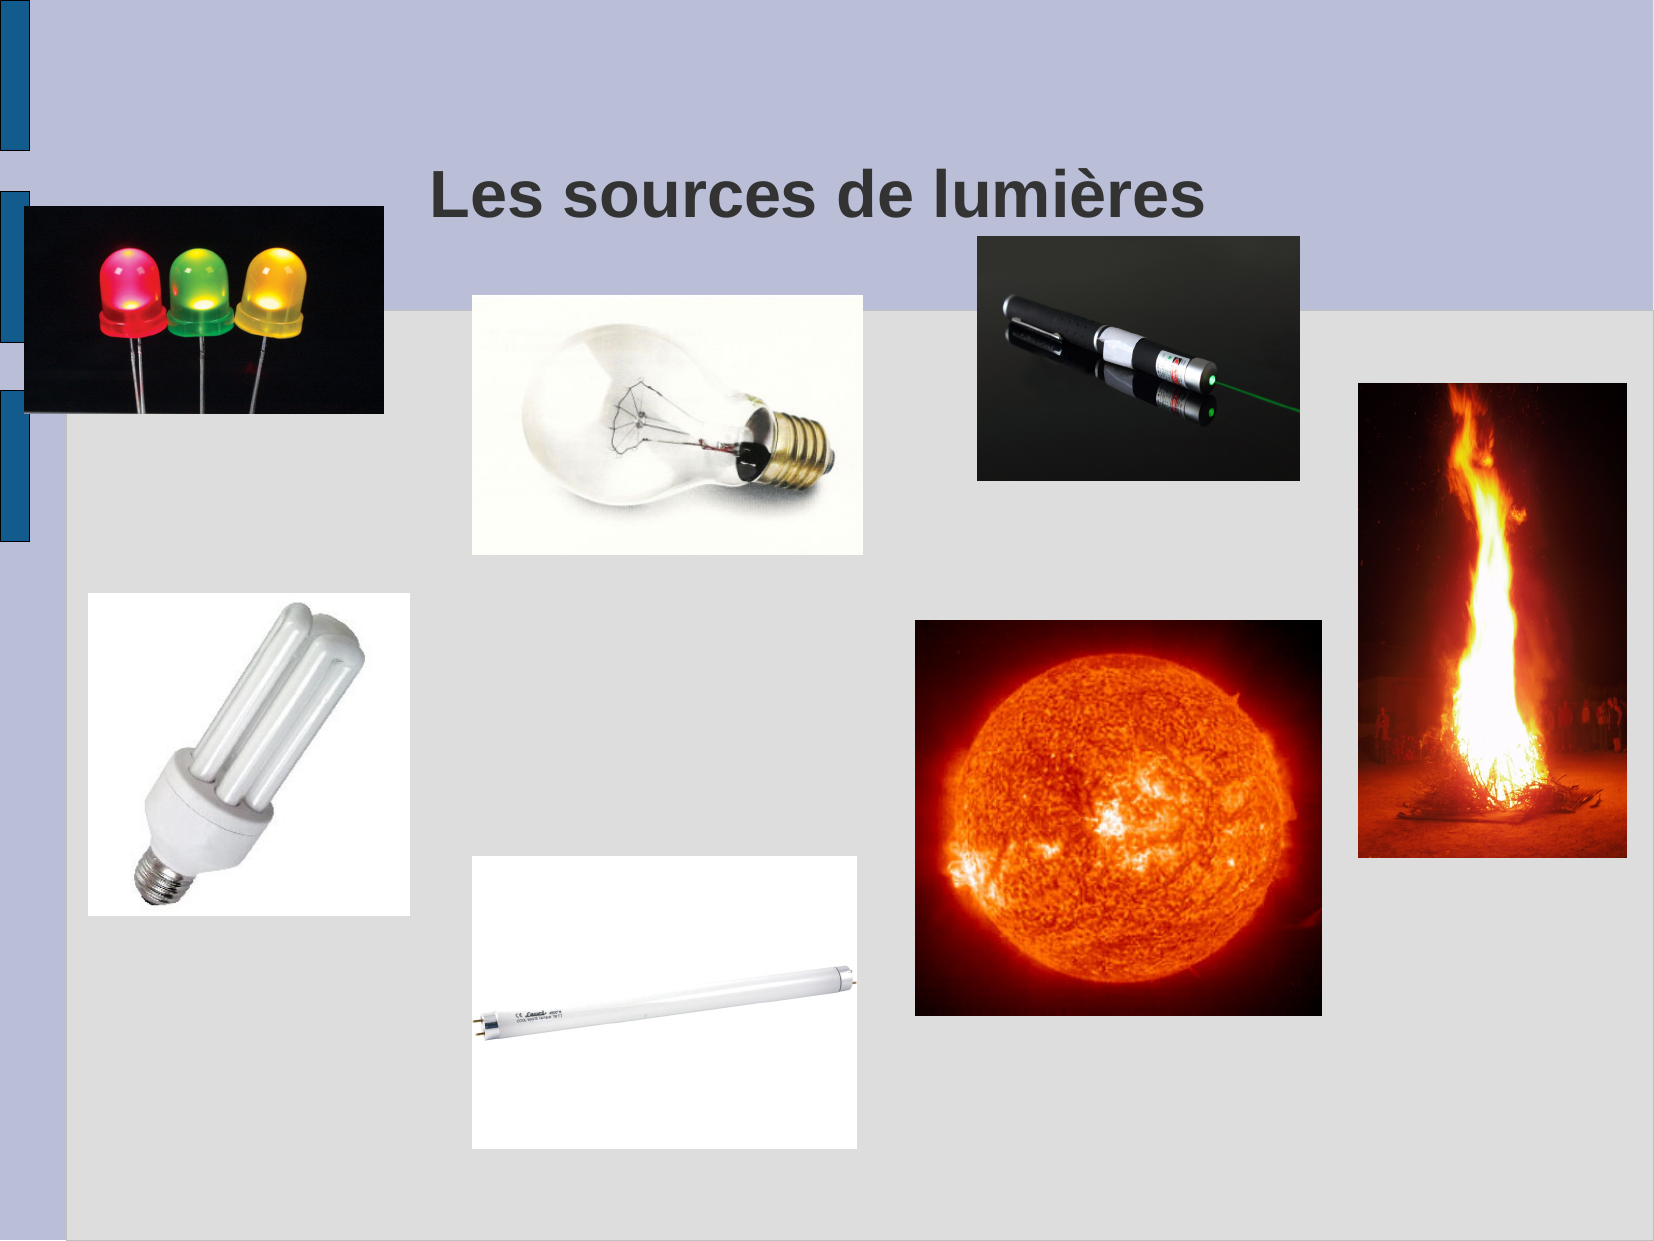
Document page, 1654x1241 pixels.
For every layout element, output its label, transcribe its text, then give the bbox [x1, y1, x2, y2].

picture [915, 620, 1322, 1016]
picture [24, 206, 384, 414]
picture [472, 856, 857, 1149]
title Les sources de lumières [121, 91, 1534, 299]
picture [88, 593, 410, 916]
picture [977, 236, 1300, 481]
picture [1358, 383, 1627, 858]
picture [472, 295, 863, 555]
